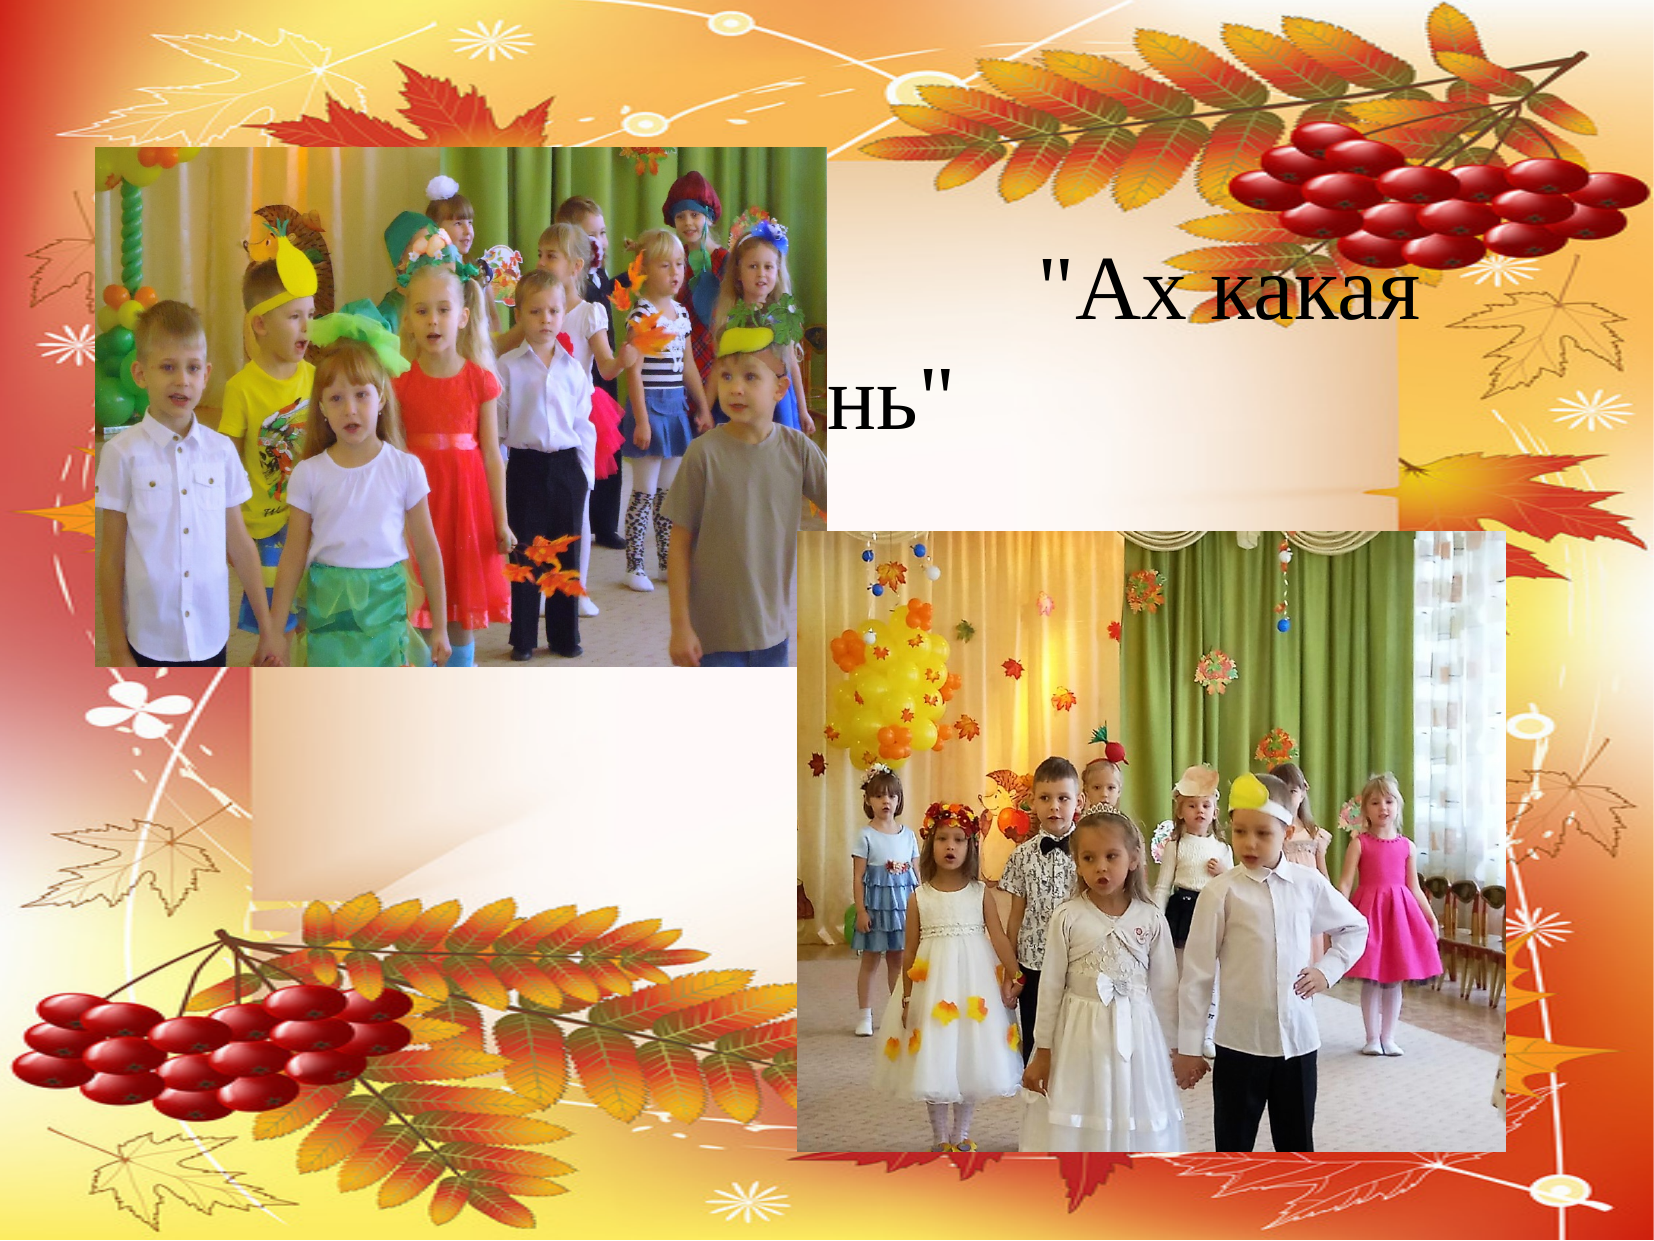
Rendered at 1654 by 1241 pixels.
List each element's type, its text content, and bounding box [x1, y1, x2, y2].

picture [1264, 306, 1280, 315]
picture [1348, 306, 1364, 315]
title "Ах какая осень" [82, 0, 1571, 306]
picture [0, 0, 1654, 1241]
